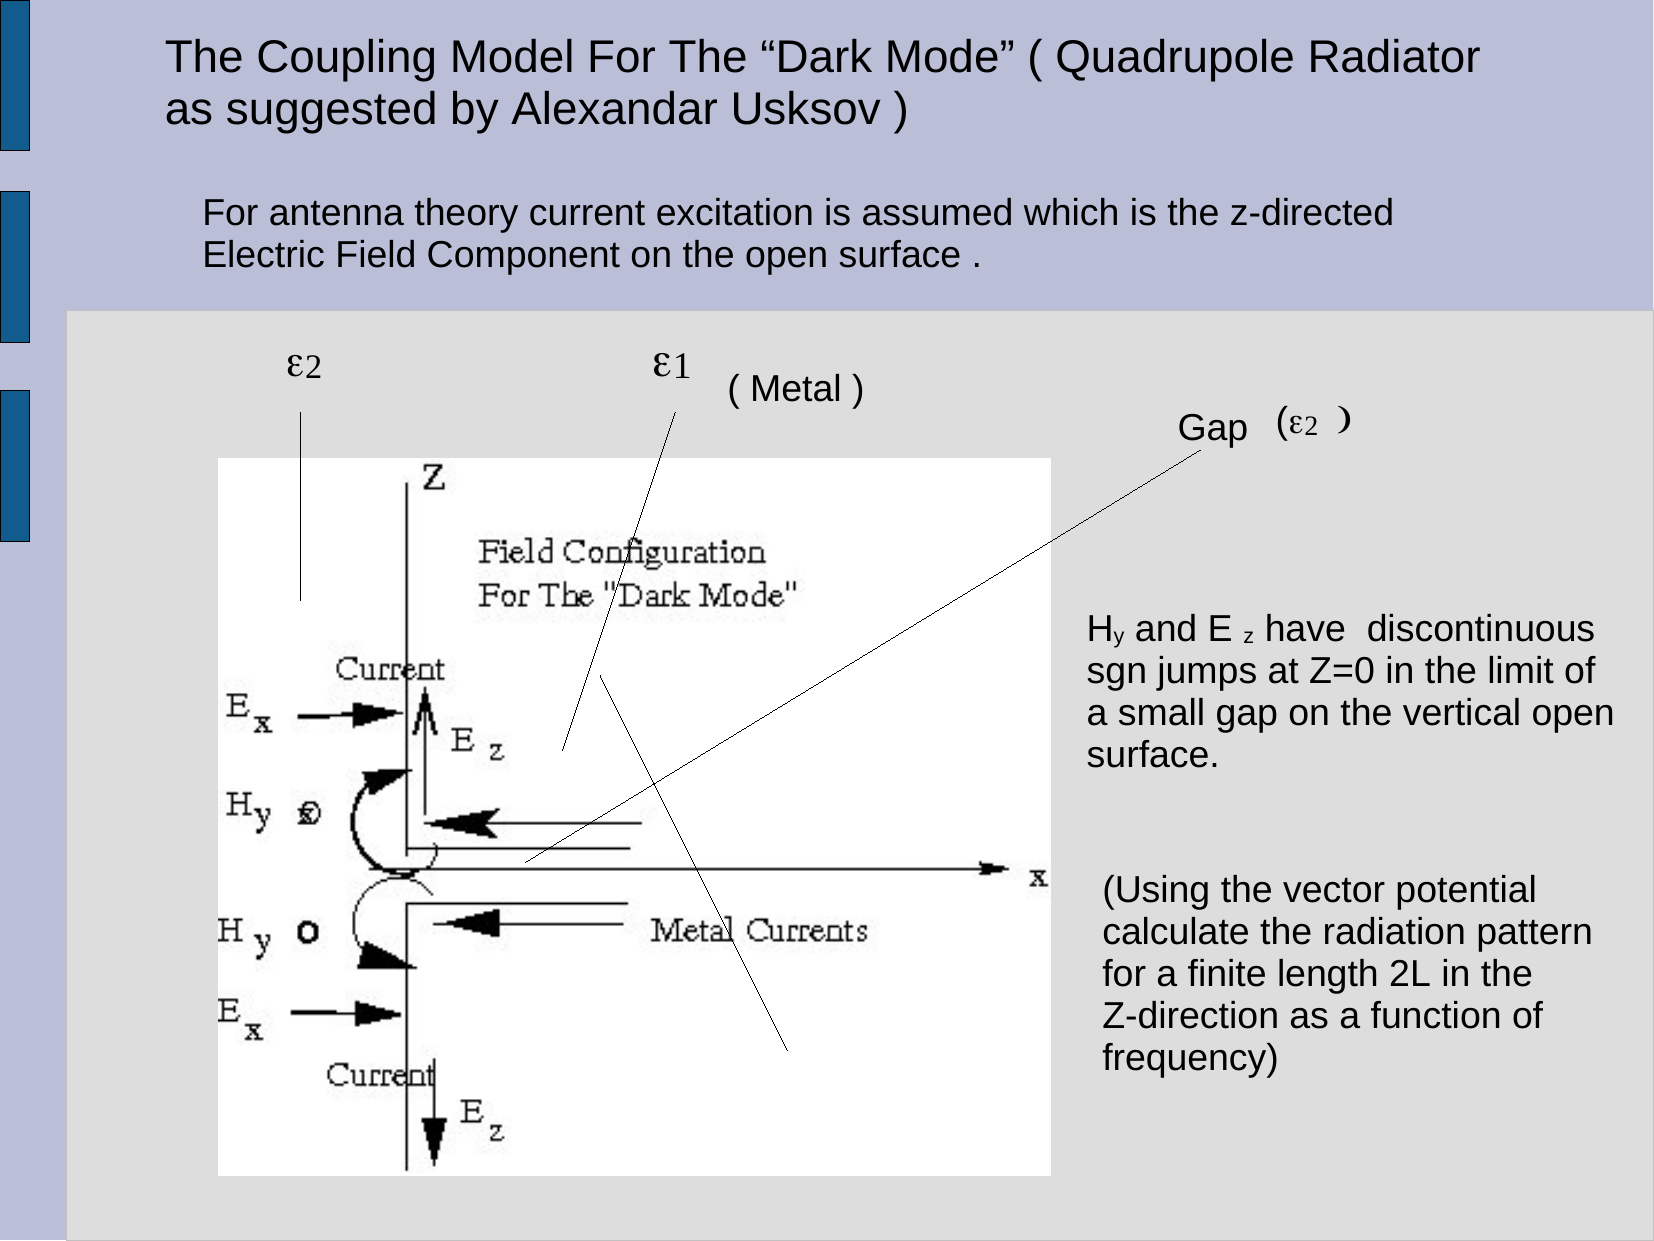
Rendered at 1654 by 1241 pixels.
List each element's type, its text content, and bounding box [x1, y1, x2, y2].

text_box For antenna theory current excitation is assumed which is the z-directed Electric Field Component on the open surface . [187, 183, 1419, 283]
text_box e1 [636, 334, 707, 421]
picture [218, 458, 1051, 1176]
text_box (Using the vector potential calculate the radiation pattern for a finite length 2L in the Z-direction as a function of frequency) [1087, 861, 1608, 1087]
text_box ( Metal ) [712, 359, 880, 417]
text_box e2 [270, 337, 338, 418]
text_box (e2 ) [1260, 392, 1356, 461]
text_box Gap [1162, 399, 1260, 457]
text_box Hy and E z have discontinuous sgn jumps at Z=0 in the limit of a small gap on the vertical open surface. [1071, 600, 1630, 796]
text_box The Coupling Model For The “Dark Mode” ( Quadrupole Radiator as suggested by Alexandar Usksov ) [150, 23, 1497, 141]
